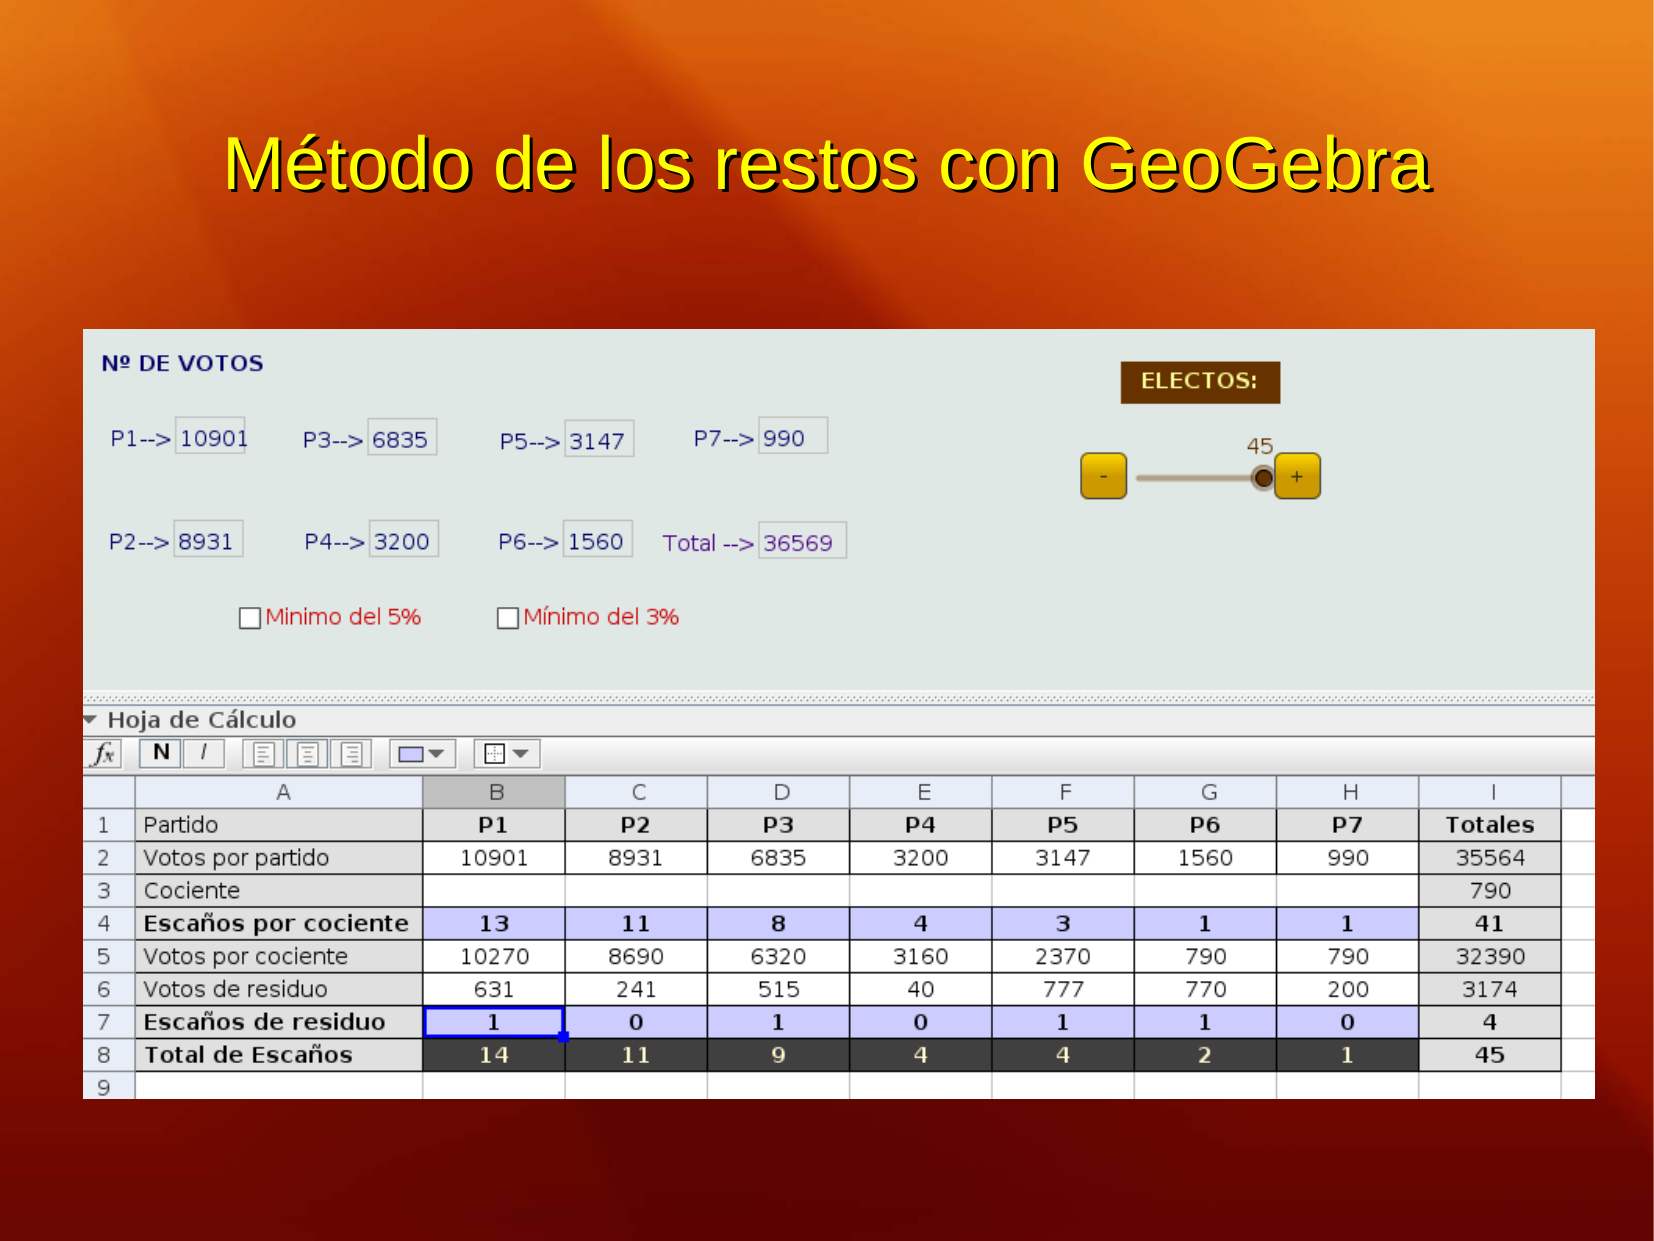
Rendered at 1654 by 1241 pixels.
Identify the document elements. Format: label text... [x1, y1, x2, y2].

picture [0, 0, 1654, 1241]
title Método de los restos con GeoGebra [82, 70, 1571, 257]
